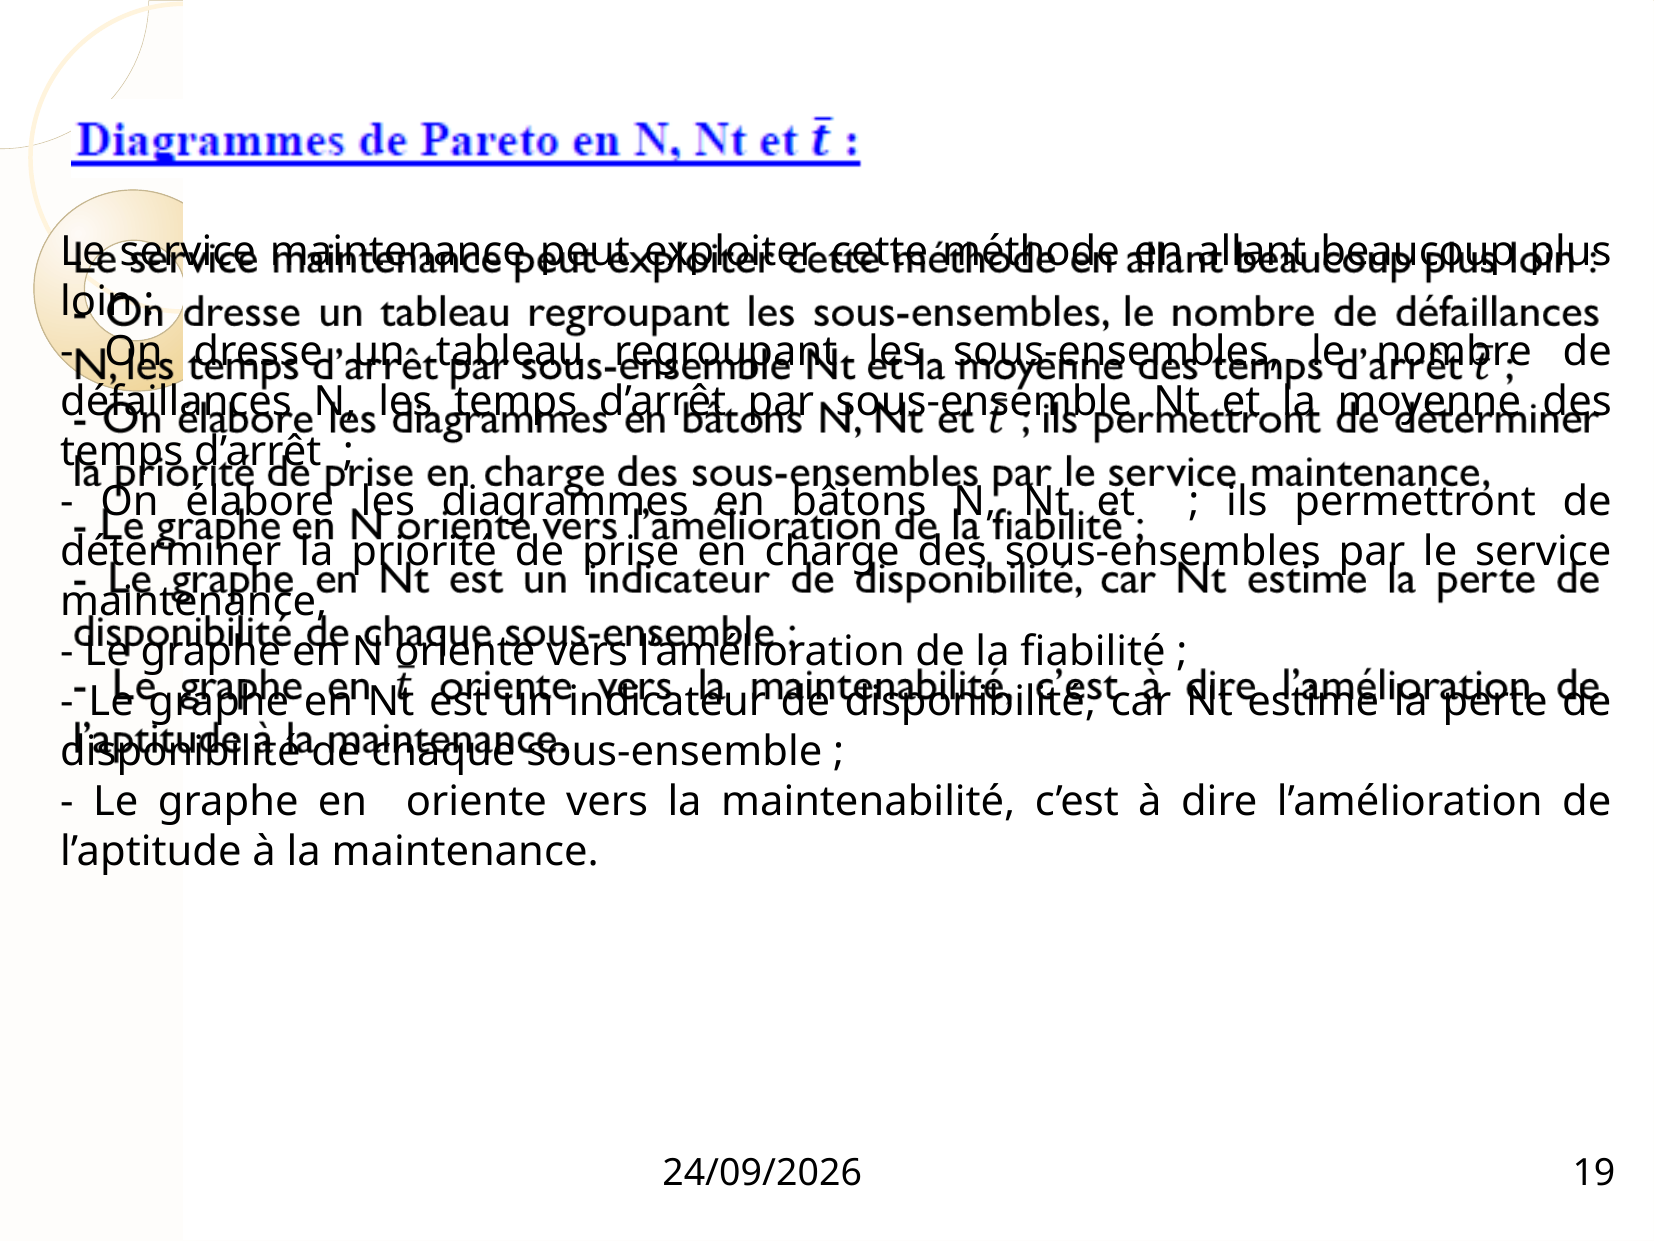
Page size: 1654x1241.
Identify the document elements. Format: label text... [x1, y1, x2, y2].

slide_number <numéro> [1557, 1140, 1641, 1227]
slide_number 02/07/2018 [647, 1140, 1034, 1227]
text_box [45, 216, 1628, 790]
text_box Le service maintenance peut exploiter cette méthode en allant beaucoup plus loin : - On dresse un tableau regroupant les sous-ensembles, le nombre de défaillances N, les temps d’arrêt par sous-ensemble Nt et la moyenne des temps d’arrêt ; - On élabore les diagrammes en bâtons N, Nt et ; ils permettront de déterminer la priorité de prise en charge des sous-ensembles par le service maintenance, - Le graphe en N oriente vers l’amélioration de la fiabilité ; - Le graphe en Nt est un indicateur de disponibilité, car Nt estime la perte de disponibilité de chaque sous-ensemble ; - Le graphe en oriente vers la maintenabilité, c’est à dire l’amélioration de l’aptitude à la maintenance. [45, 790, 1628, 882]
picture [71, 99, 864, 178]
